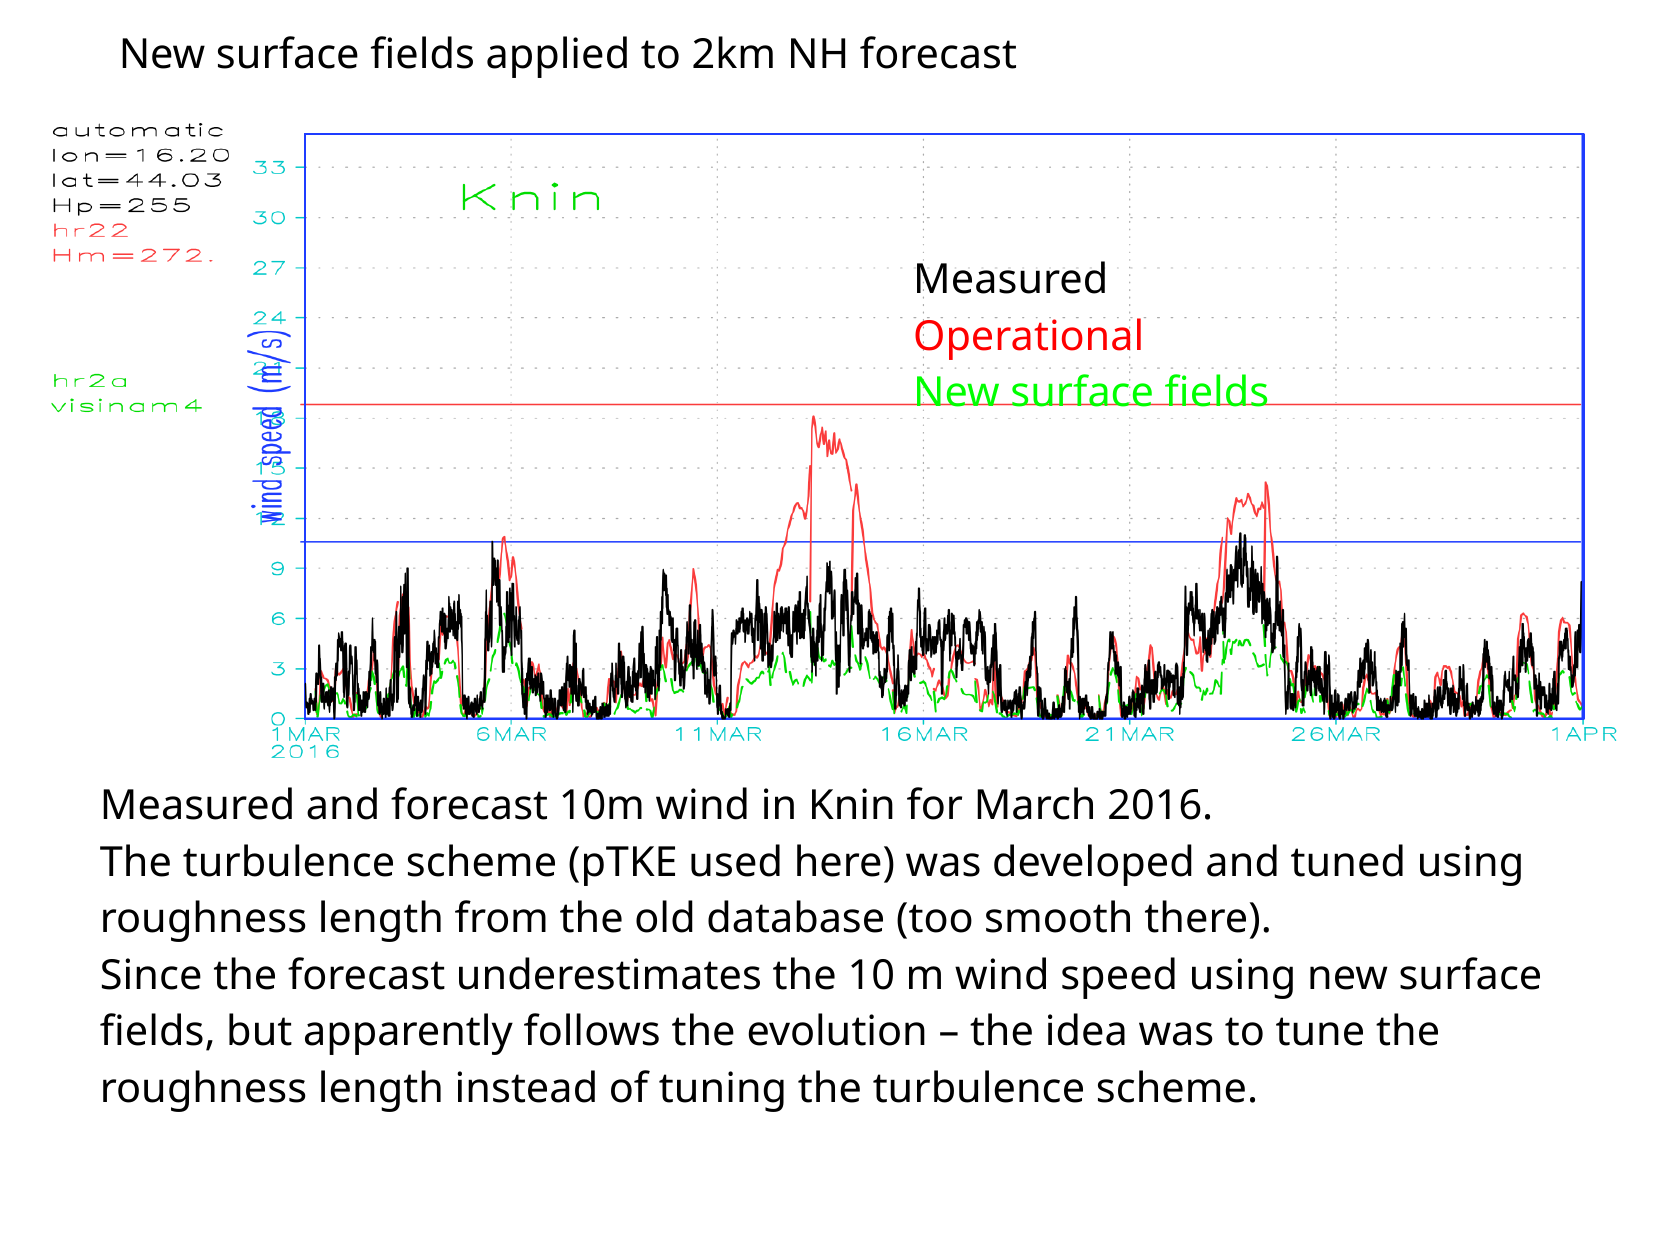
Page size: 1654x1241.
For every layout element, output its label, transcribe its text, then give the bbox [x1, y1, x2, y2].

text_box New surface fields applied to 2km NH forecast [104, 17, 1177, 82]
text_box Measured and forecast 10m wind in Knin for March 2016. The turbulence scheme (pTKE used here) was developed and tuned using roughness length from the old database (too smooth there). Since the forecast underestimates the 10 m wind speed using new surface fields, but apparently follows the evolution – the idea was to tune the roughness length instead of tuning the turbulence scheme. [85, 768, 1621, 1073]
picture [4, 71, 1654, 781]
text_box Measured Operational New surface fields [898, 241, 1345, 406]
